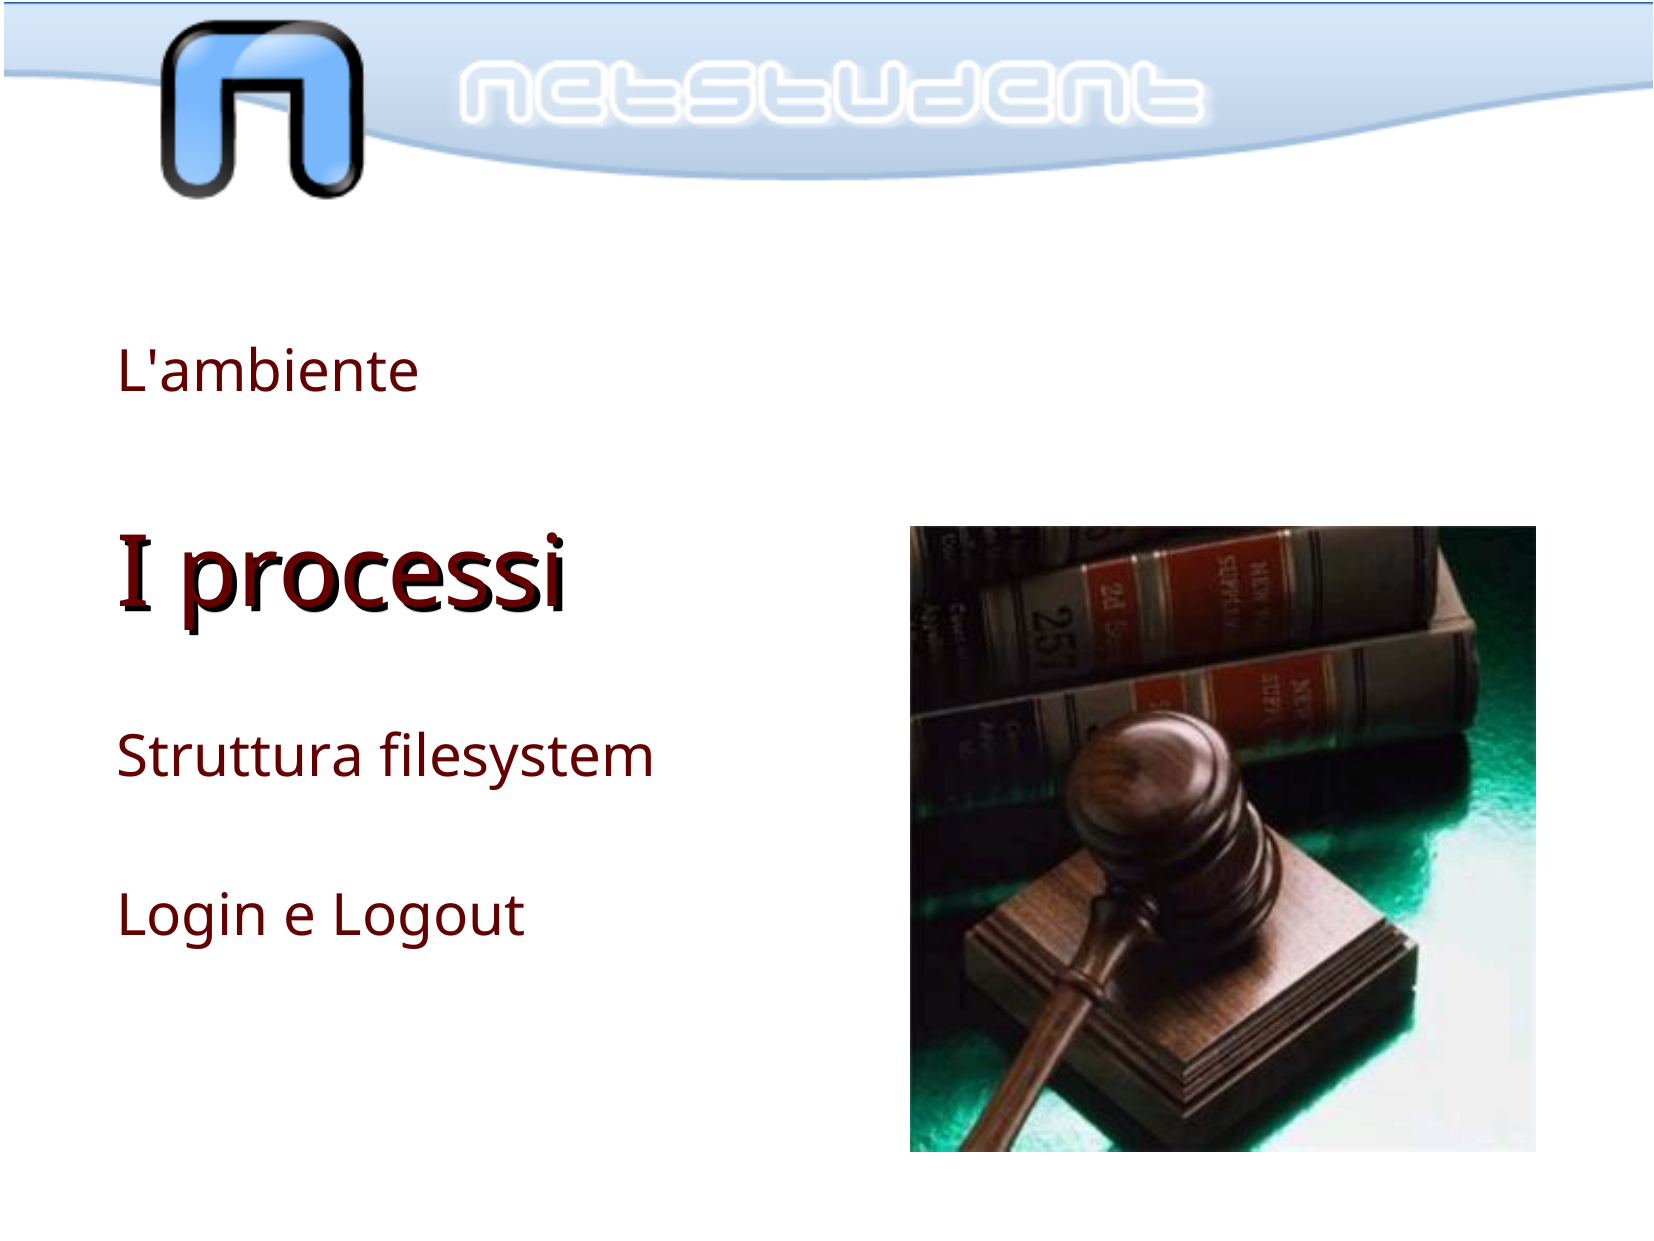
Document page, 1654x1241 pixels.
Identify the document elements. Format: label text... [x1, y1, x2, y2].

picture [0, 0, 1654, 1241]
title L'ambiente I processi Struttura filesystem Login e Logout [110, 367, 1211, 914]
